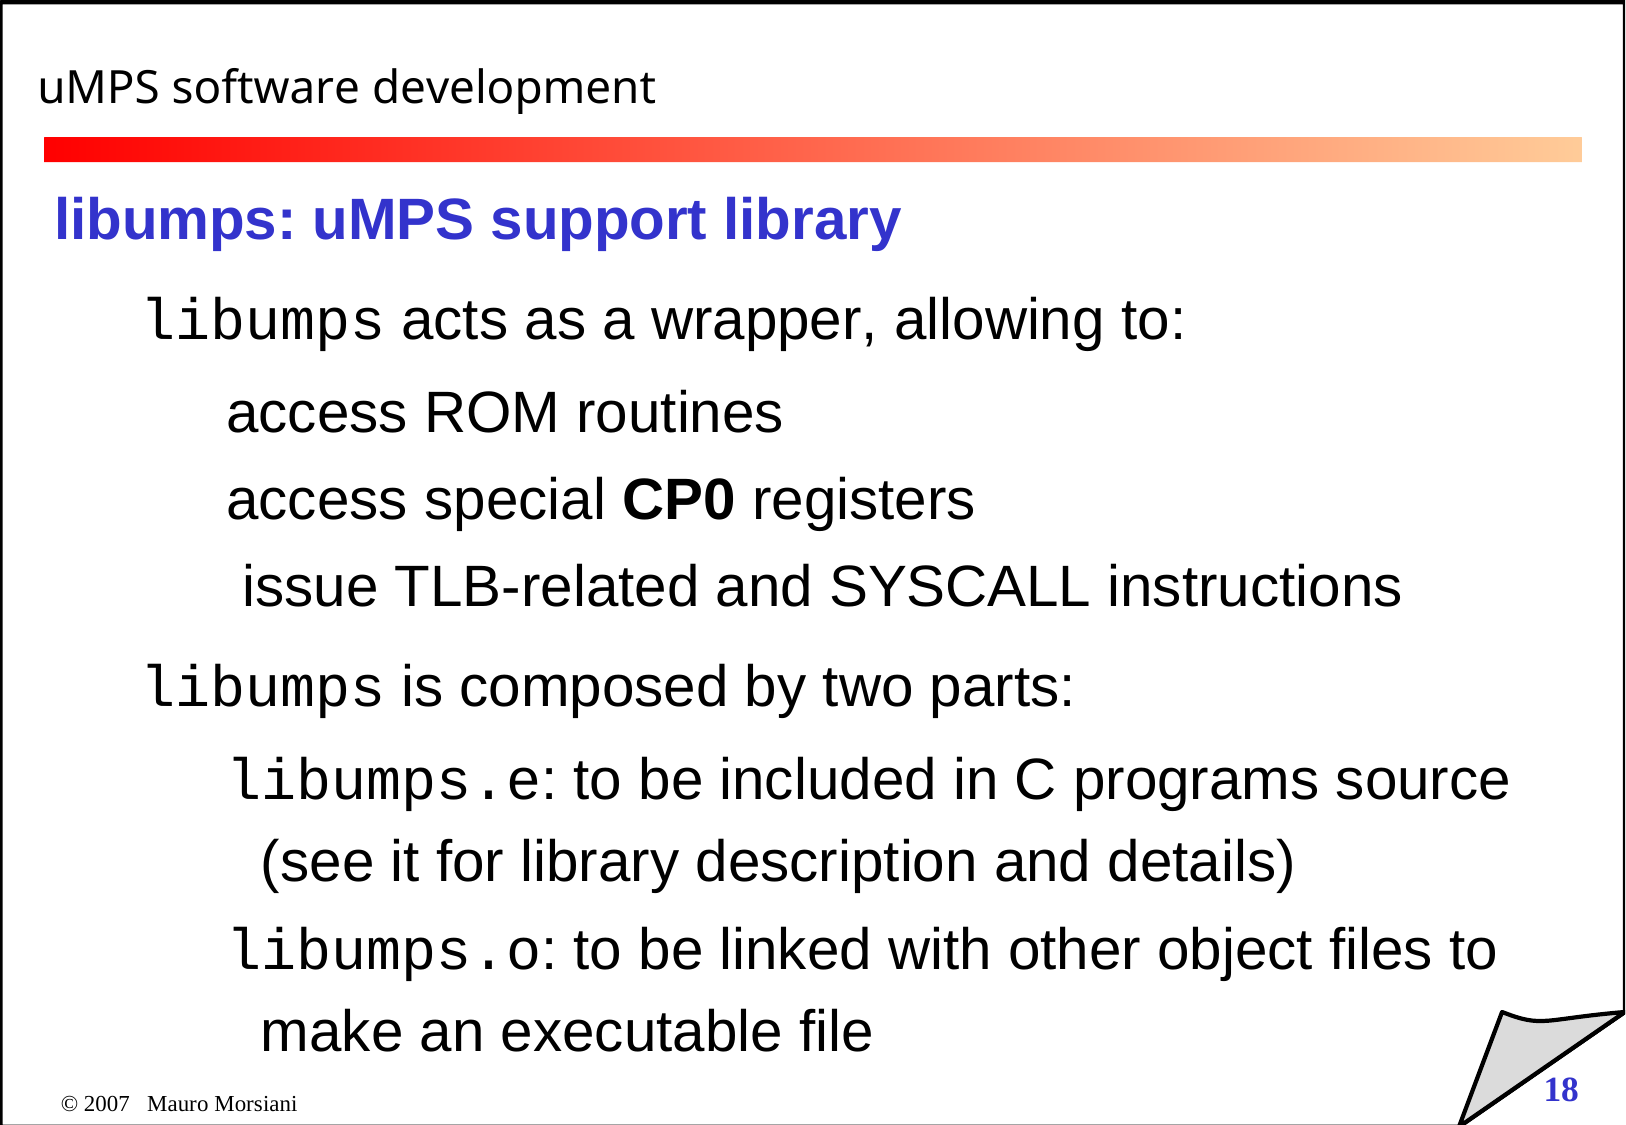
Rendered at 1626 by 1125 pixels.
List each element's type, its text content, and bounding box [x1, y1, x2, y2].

list libumps: uMPS support library libumps acts as a wrapper, allowing to: access ROM routines access special CP0 registers issue TLB-related and SYSCALL instructions libumps is composed by two parts: libumps.e: to be included in C programs source (see it for library description and details) libumps.o: to be linked with other object files to make an executable file [54, 187, 1571, 1124]
title uMPS software development [37, 44, 1588, 131]
